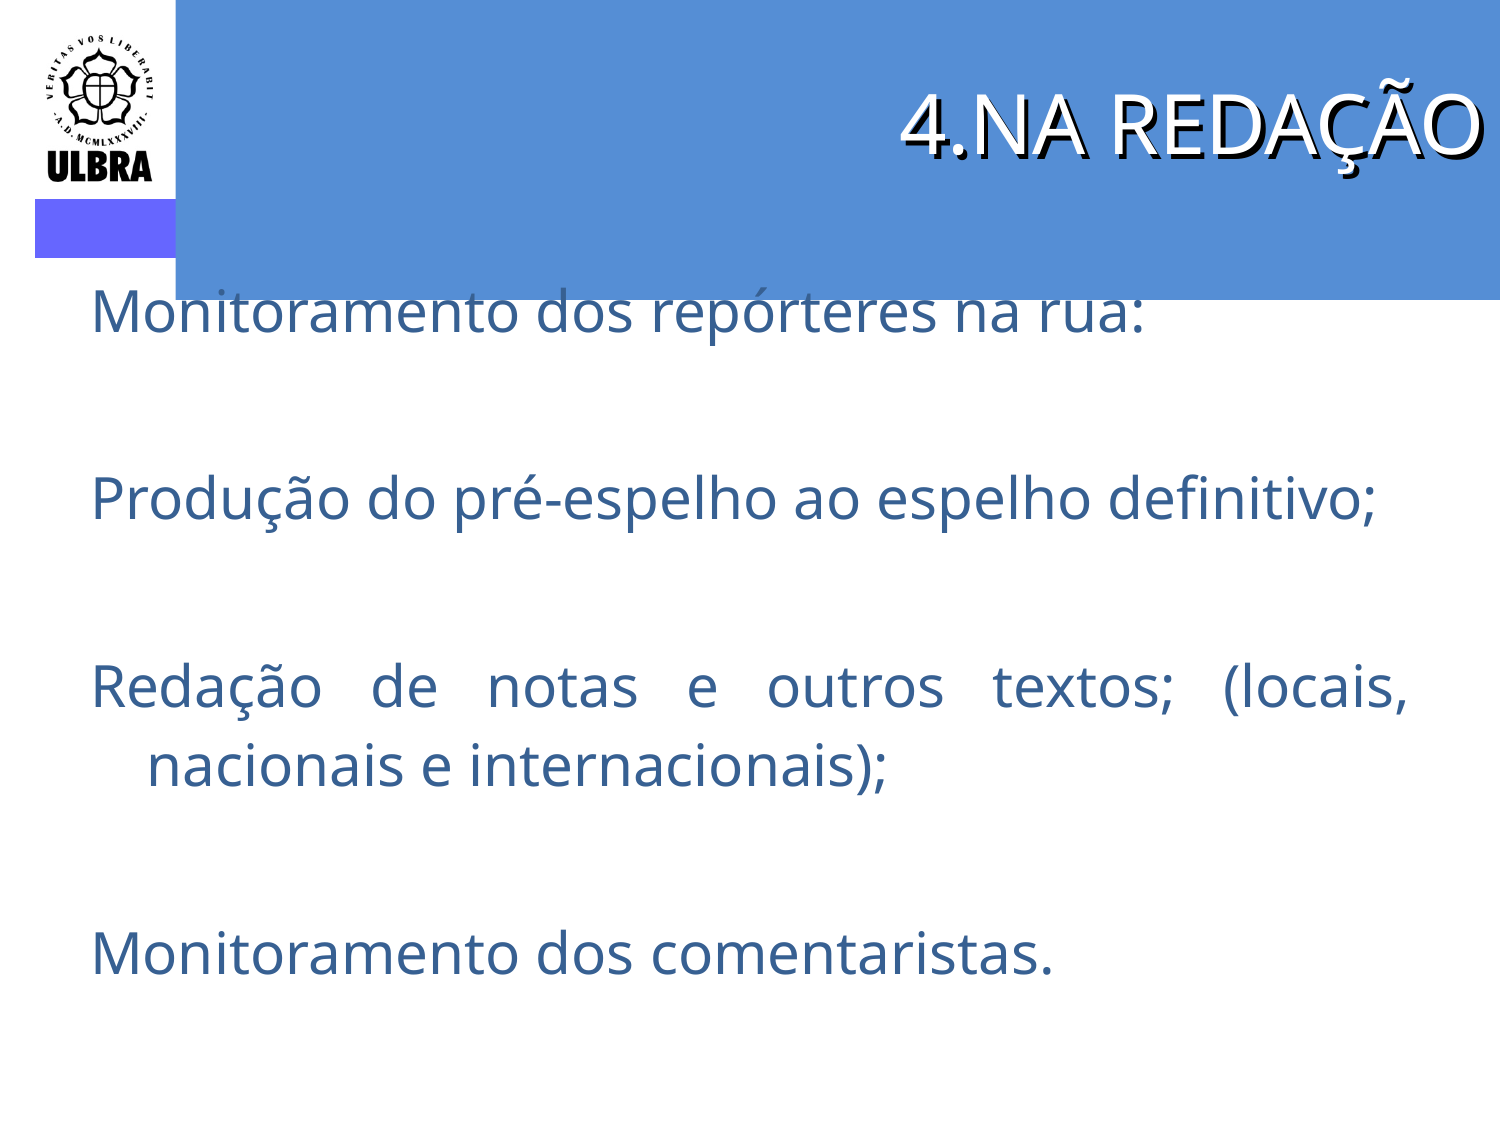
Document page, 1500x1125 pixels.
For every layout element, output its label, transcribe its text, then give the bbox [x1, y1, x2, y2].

title 4.NA REDAÇÃO [175, 0, 1500, 280]
picture [46, 35, 153, 182]
list Monitoramento dos repórteres na rua: Produção do pré-espelho ao espelho definitivo; Redação de notas e outros textos; (locais, nacionais e internacionais); Monitoramento dos comentaristas. [75, 262, 1426, 1080]
